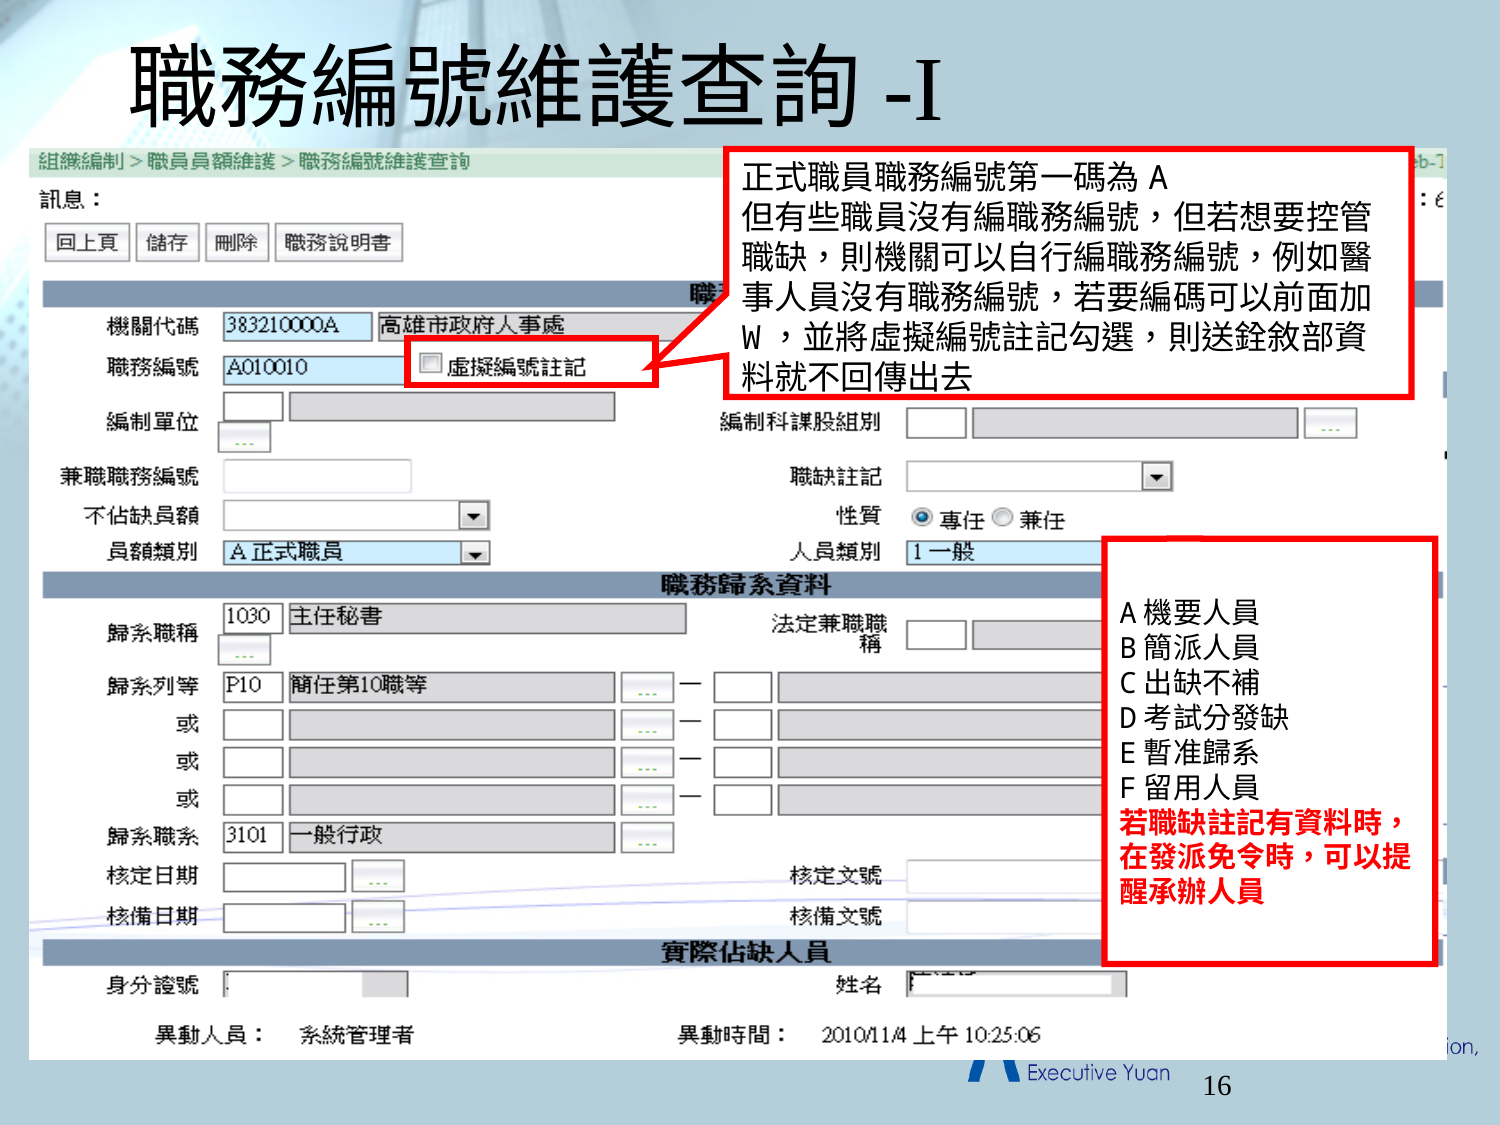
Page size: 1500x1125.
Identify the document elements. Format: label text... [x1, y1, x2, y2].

title 職務編號維護查詢-I [112, 19, 1388, 149]
picture [29, 148, 1447, 1060]
picture [411, 341, 652, 382]
text_box [1187, 1058, 1500, 1124]
text_box 正式職員職務編號第一碼為A 但有些職員沒有編職務編號，但若想要控管職缺，則機關可以自行編職務編號，例如醫事人員沒有職務編號，若要編碼可以前面加W，並將虛擬編號註記勾選，則送銓敘部資料就不回傳出去 [650, 148, 1412, 397]
text_box A機要人員 B簡派人員 C出缺不補 D考試分發缺 E暫准歸系 F留用人員 若職缺註記有資料時，在發派免令時，可以提醒承辦人員 [1104, 538, 1436, 965]
